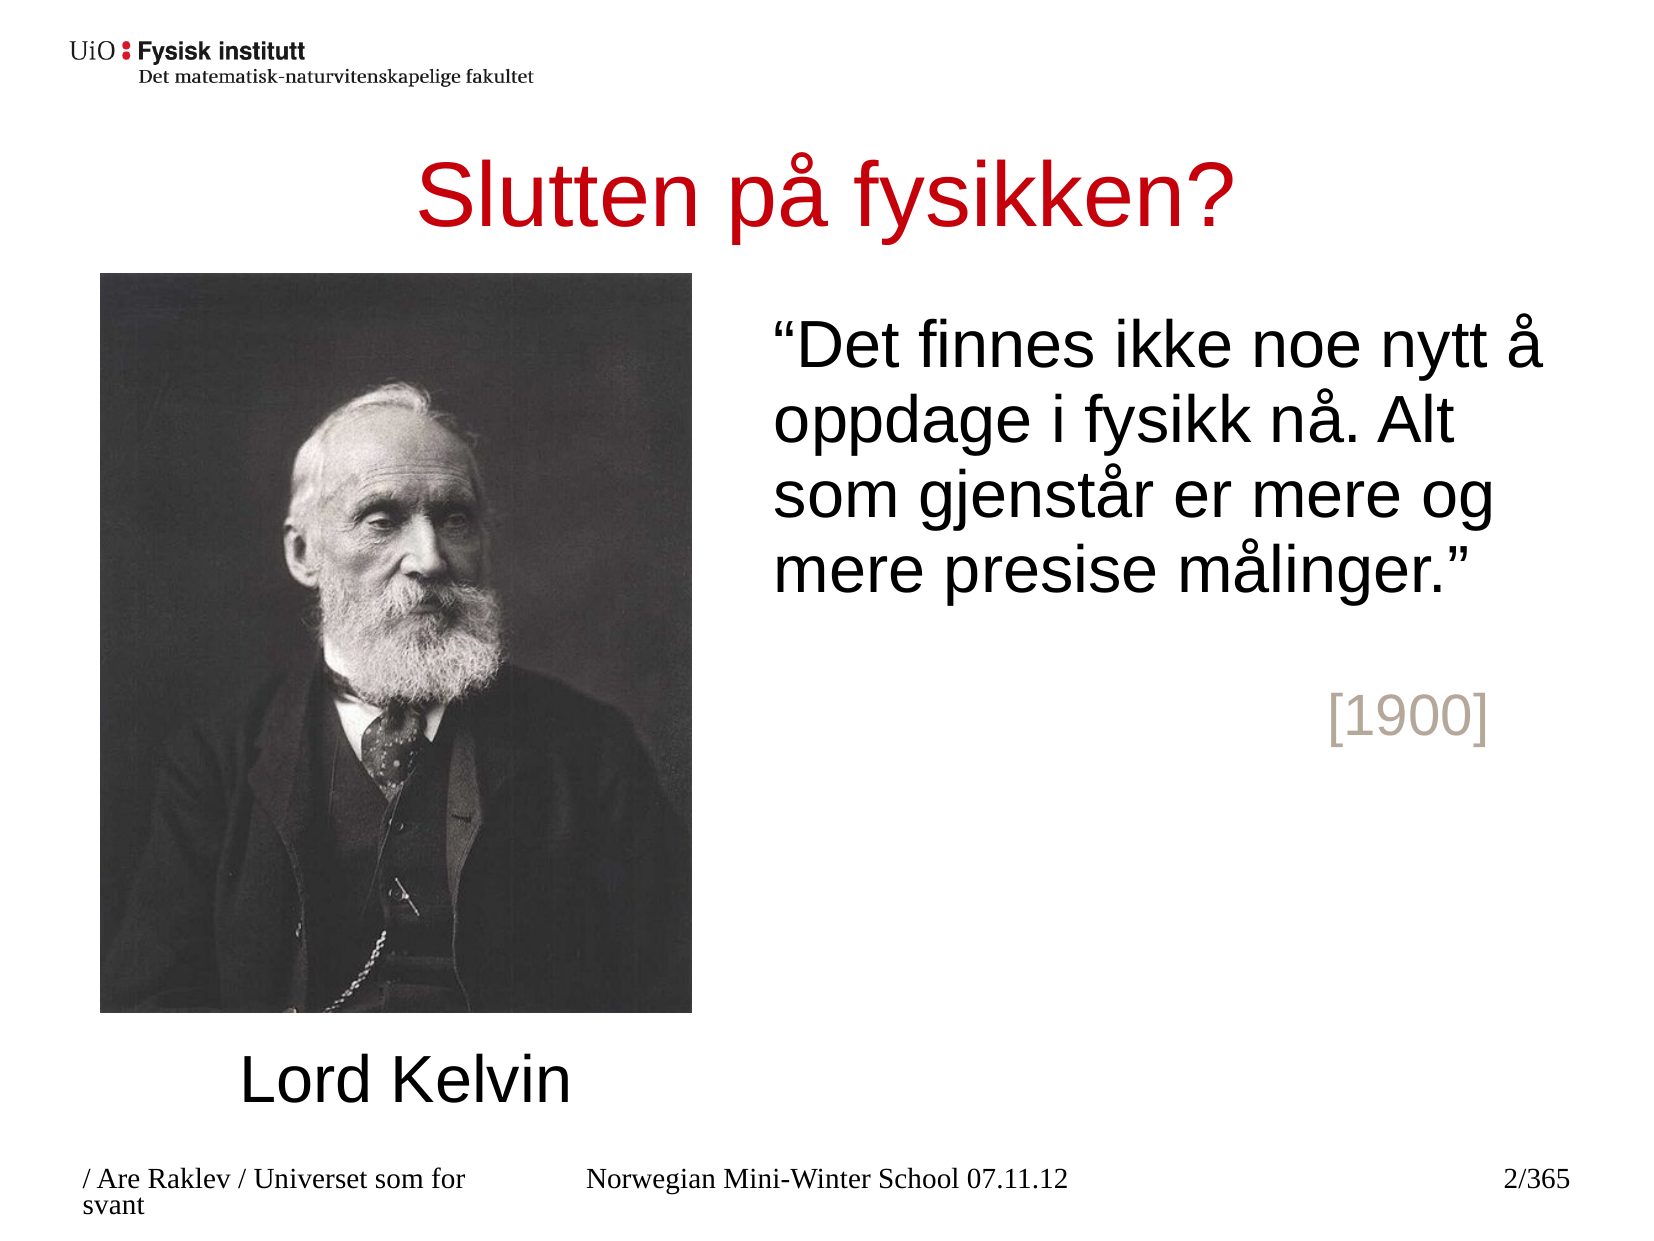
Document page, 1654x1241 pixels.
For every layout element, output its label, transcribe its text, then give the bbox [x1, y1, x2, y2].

text_box “Det finnes ikke noe nytt å oppdage i fysikk nå. Alt som gjenstår er mere og mere presise målinger.” [759, 300, 1576, 613]
text_box Lord Kelvin [224, 1034, 588, 1124]
title Slutten på fysikken? [82, 90, 1571, 298]
text_box [1900] [1312, 675, 1534, 755]
picture [68, 37, 537, 89]
picture [100, 273, 692, 1013]
